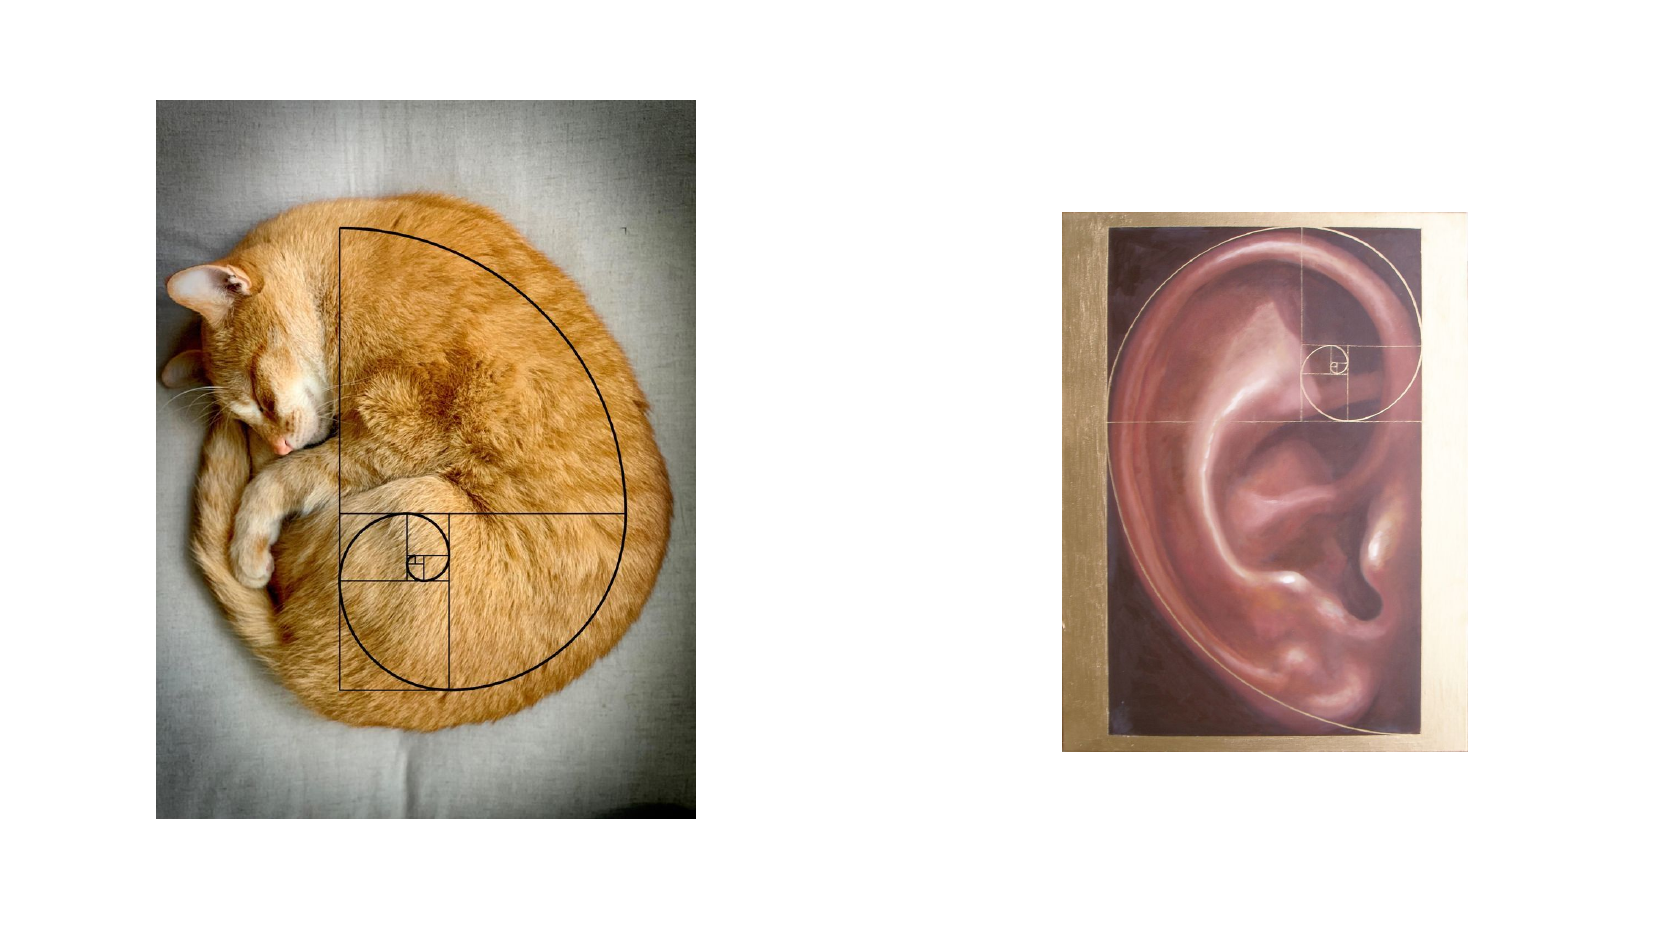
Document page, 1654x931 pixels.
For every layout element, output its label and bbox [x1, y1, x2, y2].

picture [156, 100, 696, 819]
picture [1062, 212, 1468, 752]
